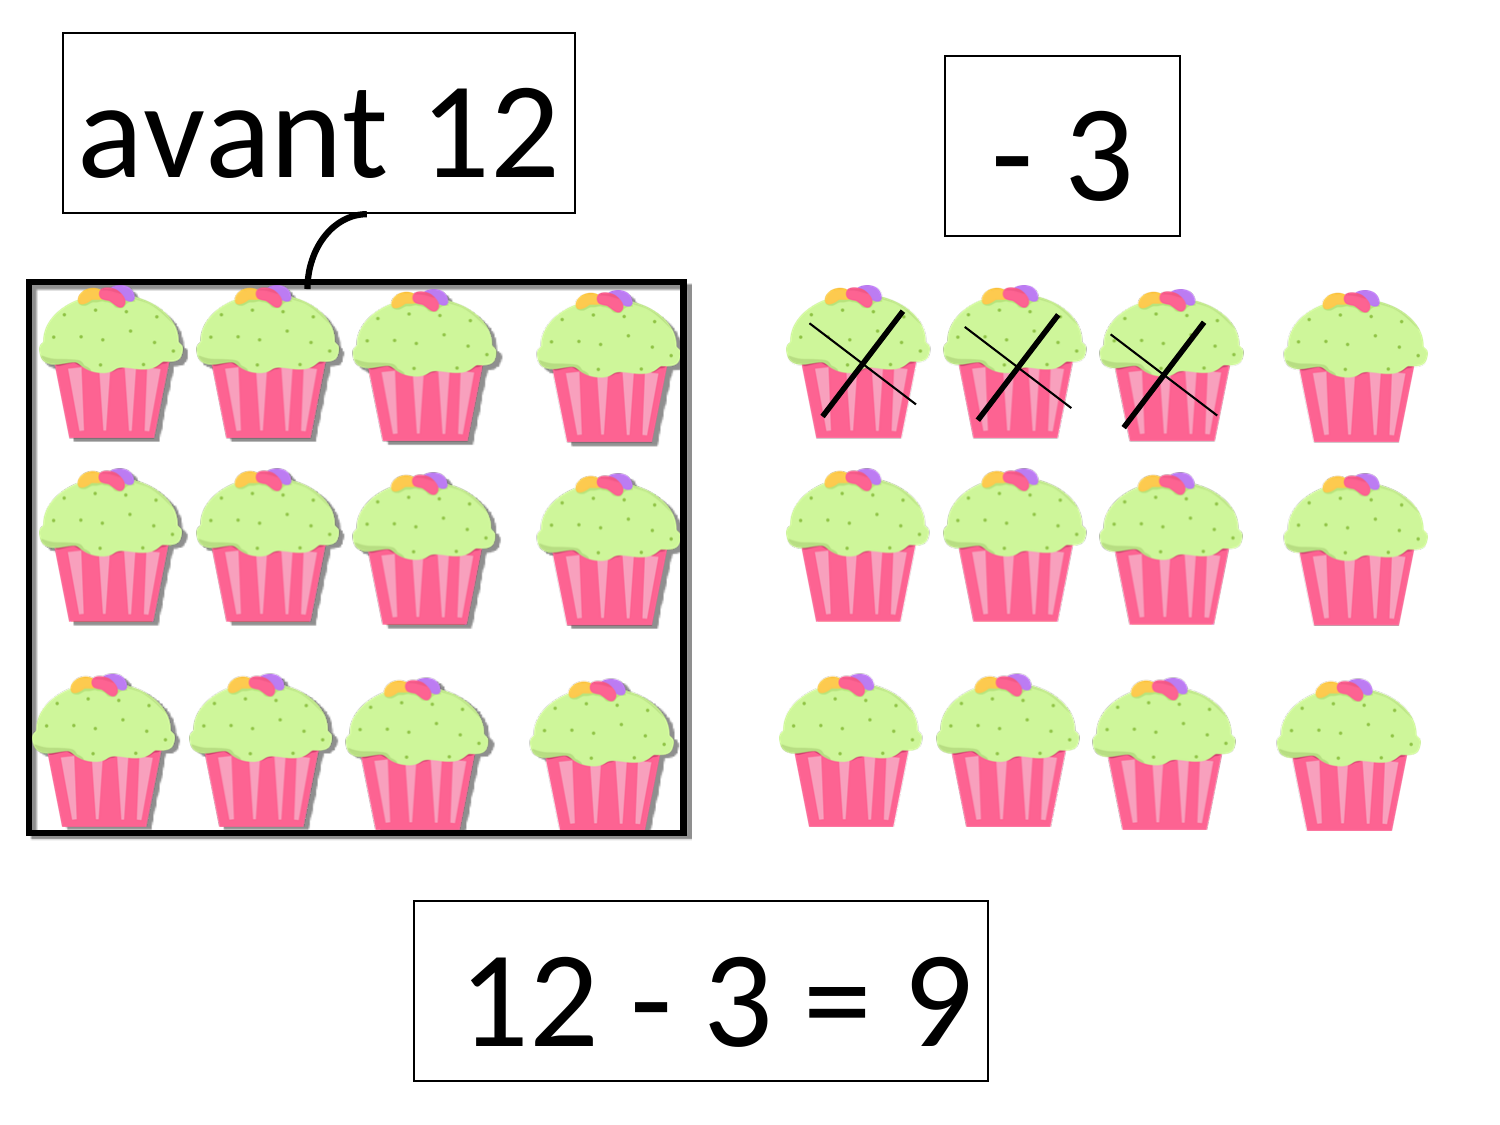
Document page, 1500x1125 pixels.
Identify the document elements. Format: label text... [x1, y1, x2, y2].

picture [779, 285, 1428, 831]
picture [32, 285, 681, 831]
text_box [1110, 322, 1218, 428]
text_box [964, 314, 1072, 421]
text_box avant 12 [63, 33, 575, 213]
text_box - 3 [945, 56, 1180, 236]
text_box [809, 310, 917, 417]
text_box 12 - 3 = 9 [414, 901, 988, 1081]
